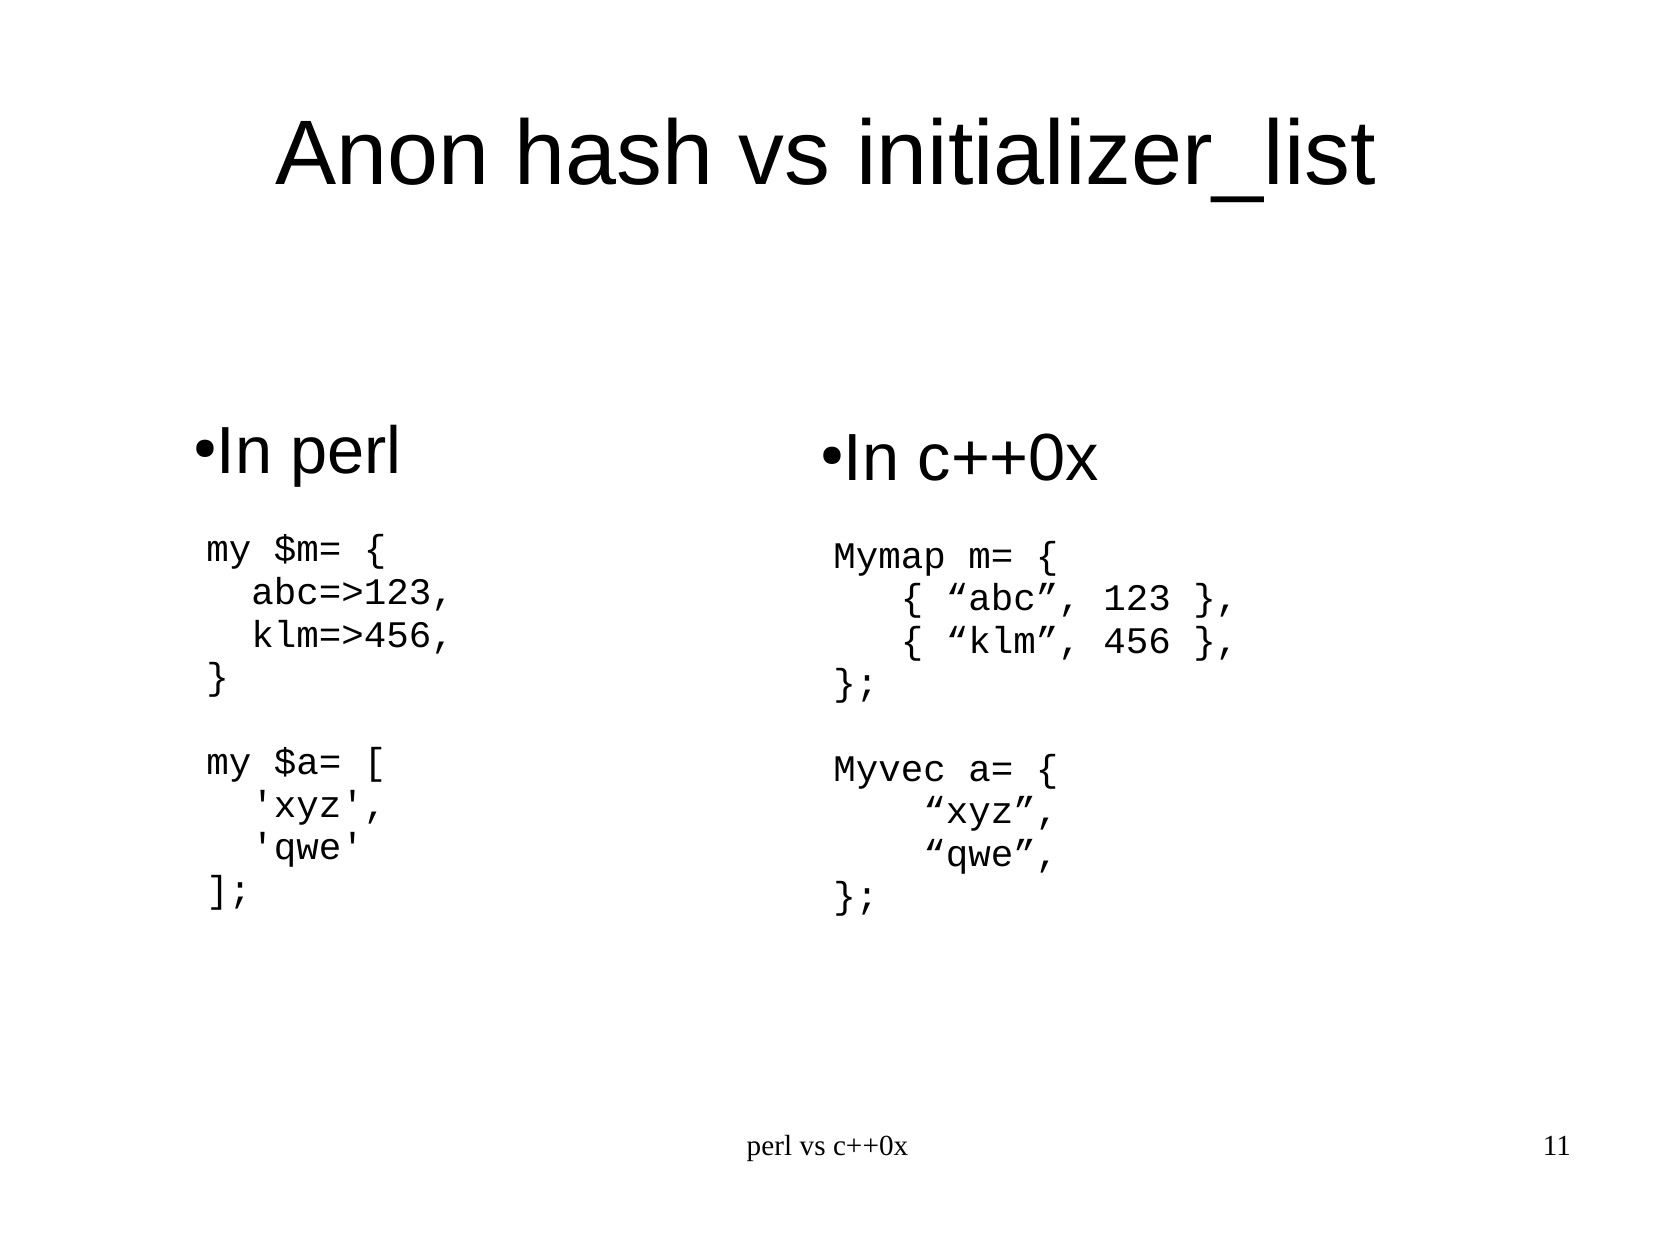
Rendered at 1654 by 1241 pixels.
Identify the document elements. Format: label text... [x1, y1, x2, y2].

text_box In c++0x Mymap m= { { “abc”, 123 }, { “klm”, 456 }, }; Myvec a= { “xyz”, “qwe”, }; [820, 412, 1525, 928]
text_box In perl my $m= { abc=>123, klm=>456, } my $a= [ 'xyz', 'qwe' ]; [193, 413, 711, 914]
title Anon hash vs initializer_list [82, 49, 1571, 257]
